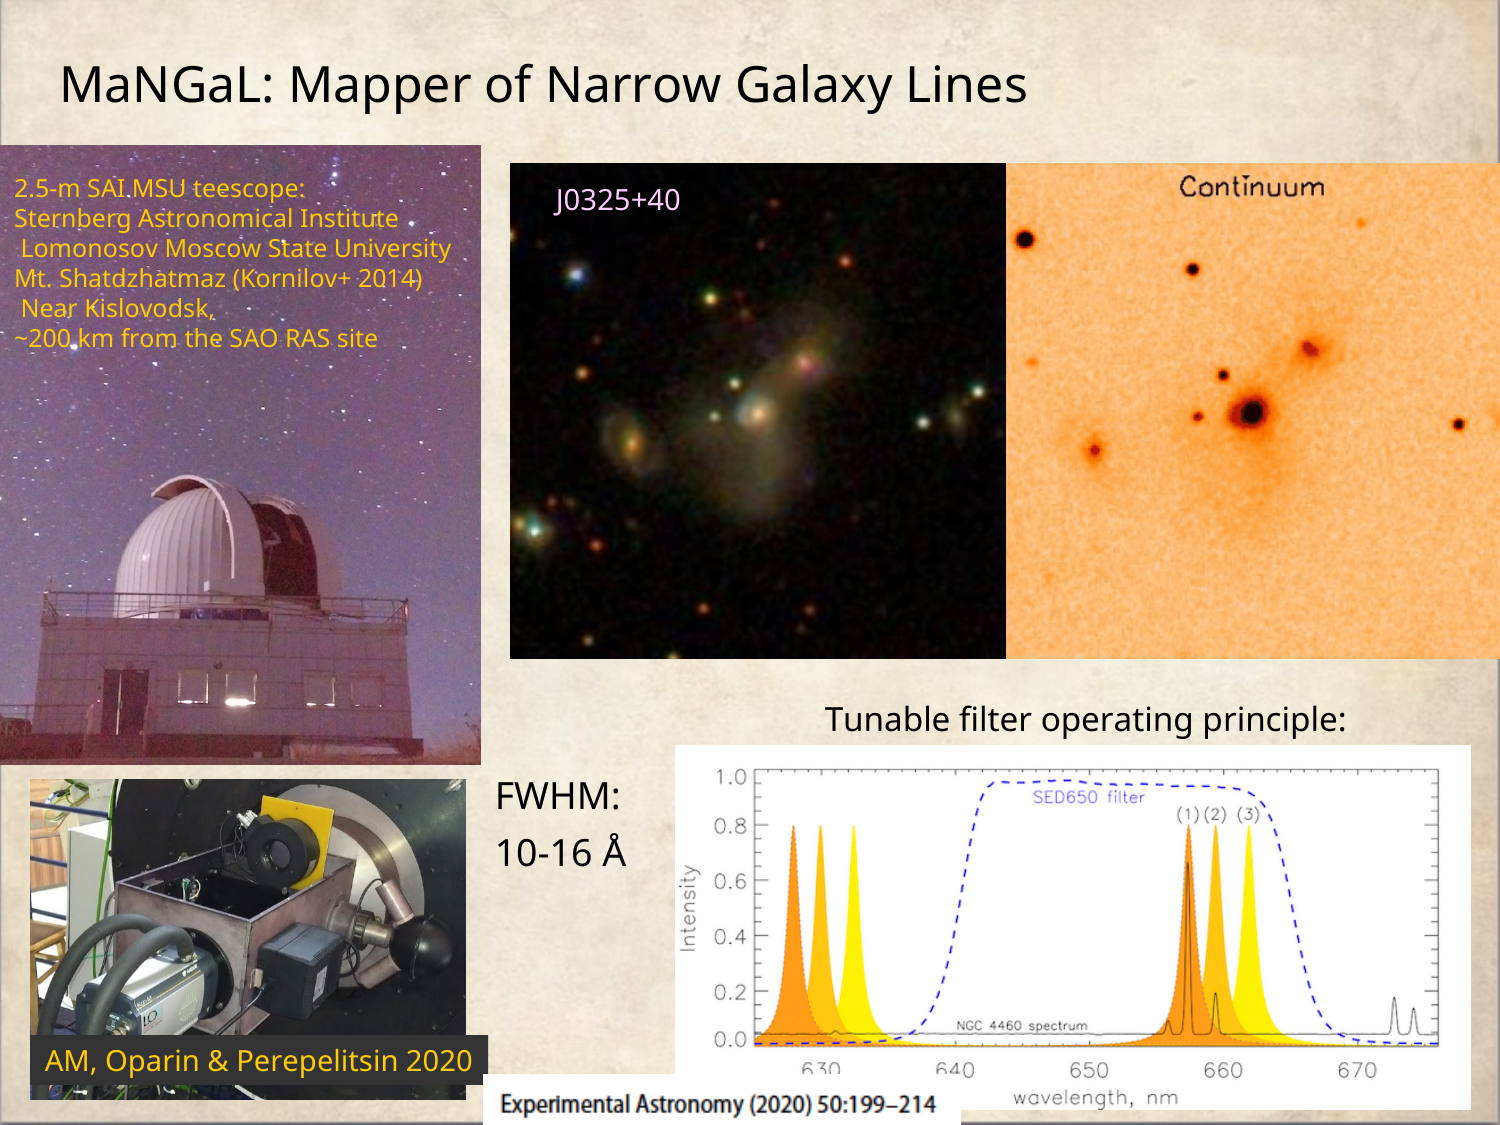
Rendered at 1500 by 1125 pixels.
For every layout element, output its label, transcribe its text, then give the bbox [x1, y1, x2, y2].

text_box J0325+40 [541, 173, 974, 241]
text_box Tunable filter operating principle: [810, 690, 1340, 746]
title MaNGaL: Mapper of Narrow Galaxy Lines [59, 45, 1409, 120]
text_box FWHM: 10-16 Å [480, 765, 1076, 939]
picture [0, 0, 1500, 1125]
text_box 2.5-m SAI MSU teescope: Sternberg Astronomical Institute Lomonosov Moscow State University Mt. Shatdzhatmaz (Kornilov+ 2014) Near Kislovodsk, ~200 km from the SAO RAS site [0, 164, 481, 380]
text_box AM, Oparin & Perepelitsin 2020 [30, 1035, 462, 1085]
